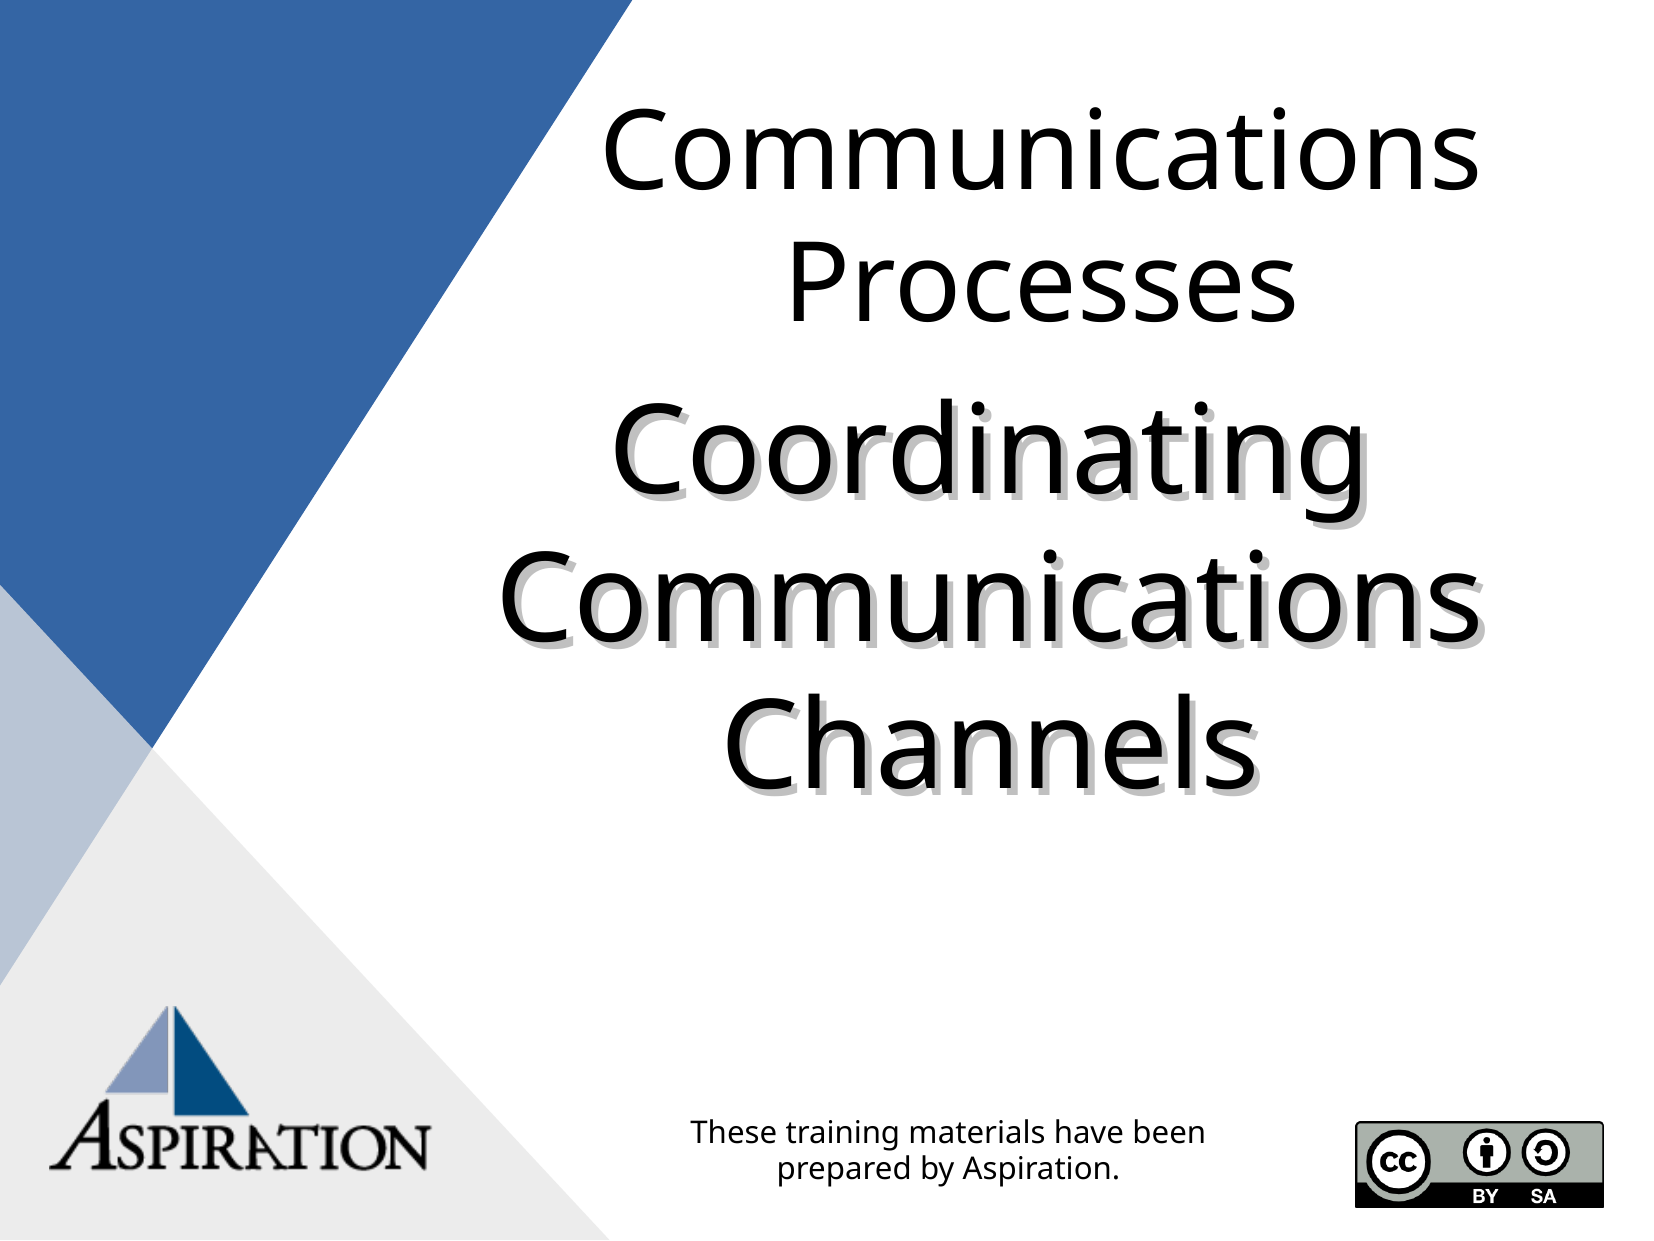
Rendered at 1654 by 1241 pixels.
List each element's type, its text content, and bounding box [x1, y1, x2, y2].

picture [1355, 1121, 1604, 1208]
list Coordinating Communications Channels [375, 374, 1606, 966]
title Communications Processes [512, 83, 1571, 348]
text_box These training materials have been prepared by Aspiration. [548, 1108, 1293, 1203]
picture [49, 1006, 434, 1192]
